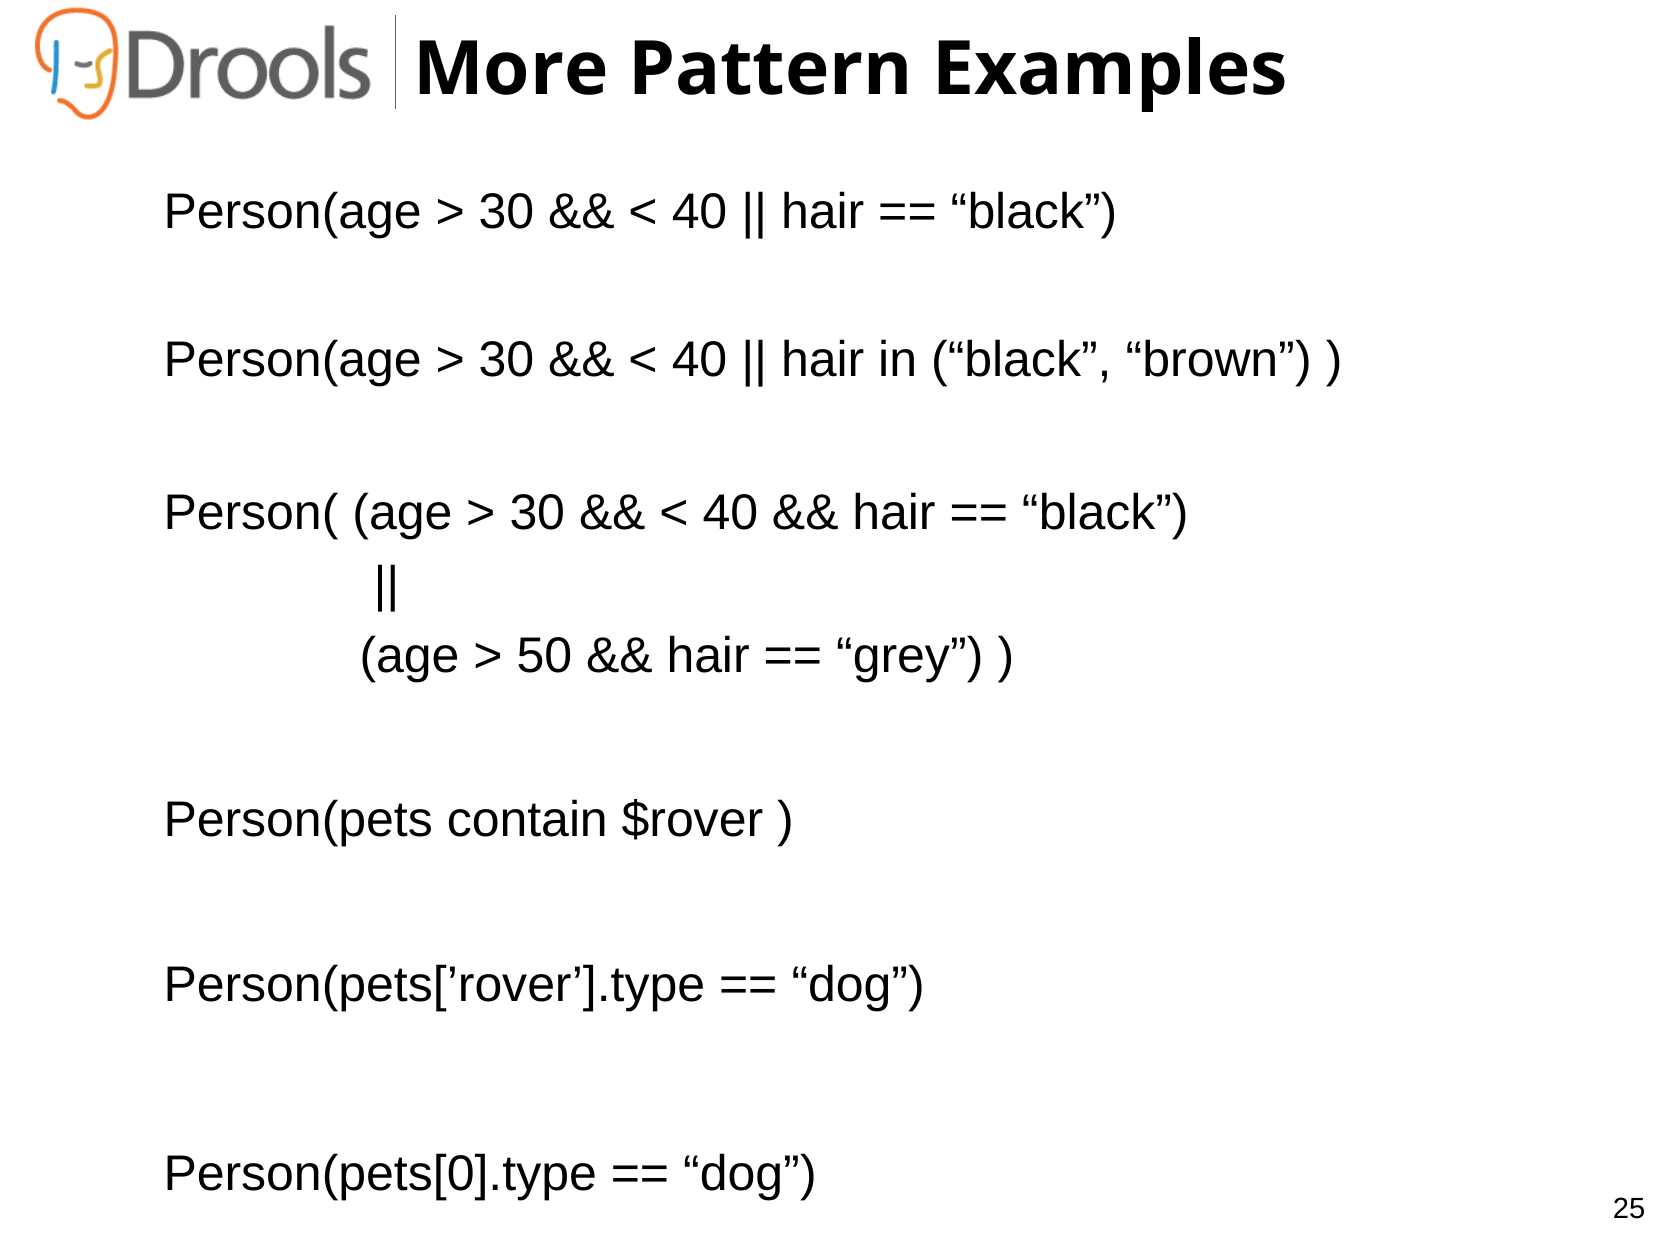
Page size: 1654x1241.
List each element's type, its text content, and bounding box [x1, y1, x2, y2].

picture [29, 0, 384, 126]
list Person(pets contain $rover ) [163, 791, 1270, 880]
list Person(pets[’rover’].type == “dog”) [163, 956, 1270, 1046]
list Person(age > 30 && < 40 || hair == “black”) [163, 183, 1270, 272]
list Person(pets[0].type == “dog”) [163, 1145, 1270, 1235]
list Person(age > 30 && < 40 || hair in (“black”, “brown”) ) [163, 330, 1447, 420]
list Person( (age > 30 && < 40 && hair == “black”) || (age > 50 && hair == “grey”) ) [163, 484, 1447, 684]
text_box More Pattern Examples [413, 12, 1402, 119]
